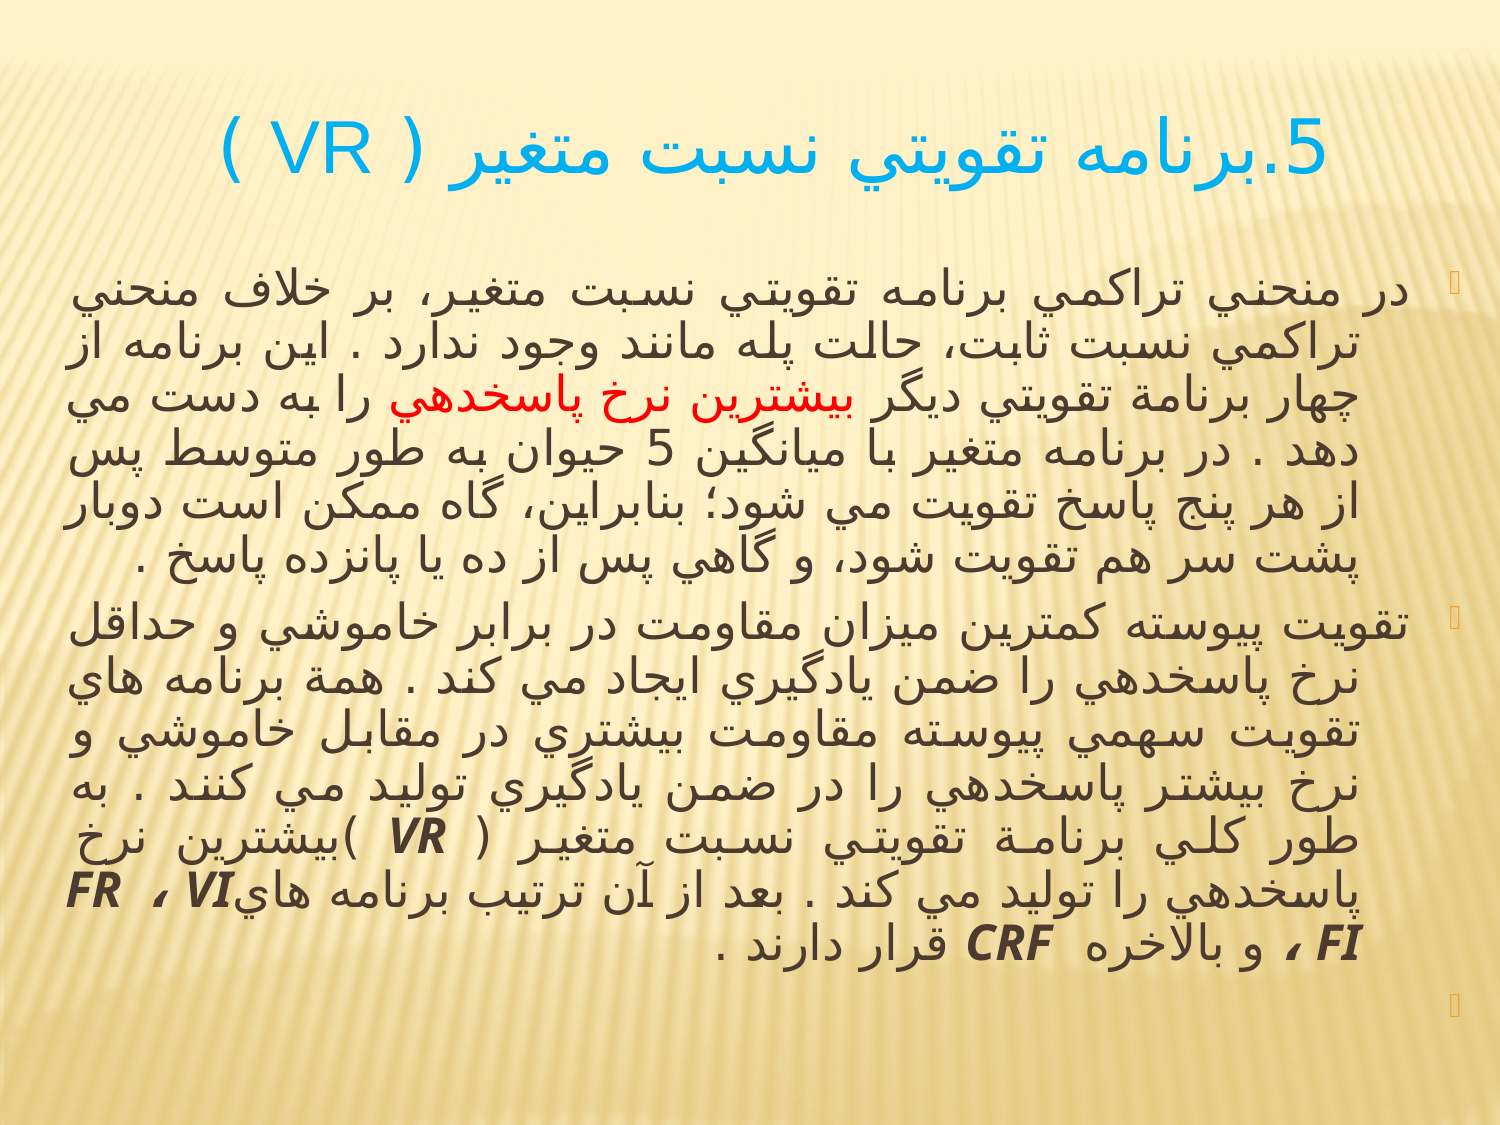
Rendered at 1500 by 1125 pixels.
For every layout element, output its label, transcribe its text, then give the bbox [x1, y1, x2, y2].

title 5.برنامه تقويتي نسبت متغير ( VR ) [50, 75, 1476, 213]
list در منحني تراكمي برنامه تقويتي نسبت متغير، بر خلاف منحني تراكمي نسبت ثابت، حالت پله مانند وجود ندارد . اين برنامه از چهار برنامة تقويتي ديگر بيشترين نرخ پاسخدهي را به دست مي دهد . در برنامه متغير با ميانگين 5 حيوان به طور متوسط پس از هر پنج پاسخ تقويت مي شود؛ بنابراين، گاه ممكن است دوبار پشت سر هم تقويت شود، و گاهي پس از ده يا پانزده پاسخ . تقويت پيوسته كمترين ميزان مقاومت در برابر خاموشي و حداقل نرخ پاسخدهي را ضمن يادگيري ايجاد مي كند . همة برنامه هاي تقويت سهمي پيوسته مقاومت بيشتري در مقابل خاموشي و نرخ بيشتر پاسخدهي را در ضمن يادگيري توليد مي كنند . به طور كلي برنامة تقويتي نسبت متغير ( VR )بیشترین نرخ پاسخدهي را توليد مي كند . بعد از آن ترتيب برنامه هايFR ، VI ، FI و بالاخره CRF قرار دارند . [50, 254, 1476, 998]
